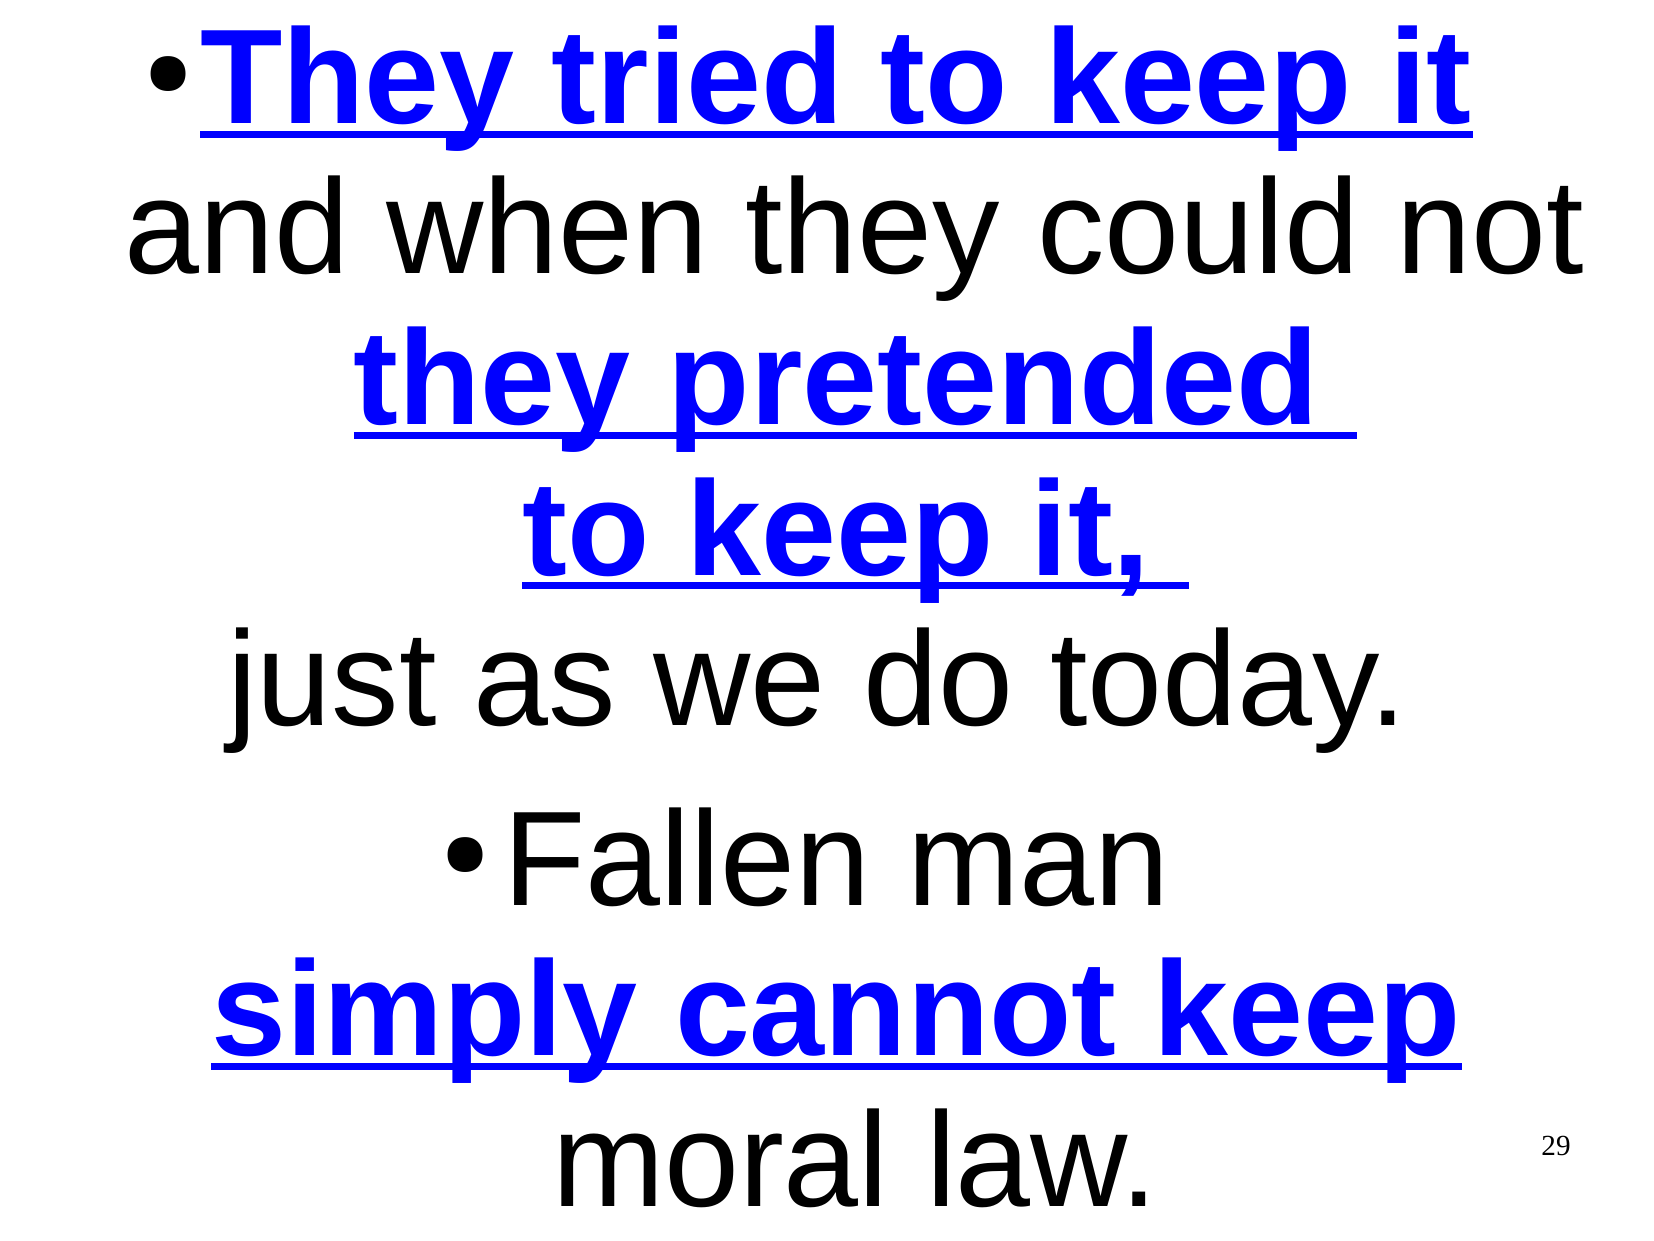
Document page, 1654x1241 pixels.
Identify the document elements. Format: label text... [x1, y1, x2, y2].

list They tried to keep it and when they could not they pretended to keep it, just as we do today. Fallen man simply cannot keep moral law. [0, 1, 1646, 1239]
